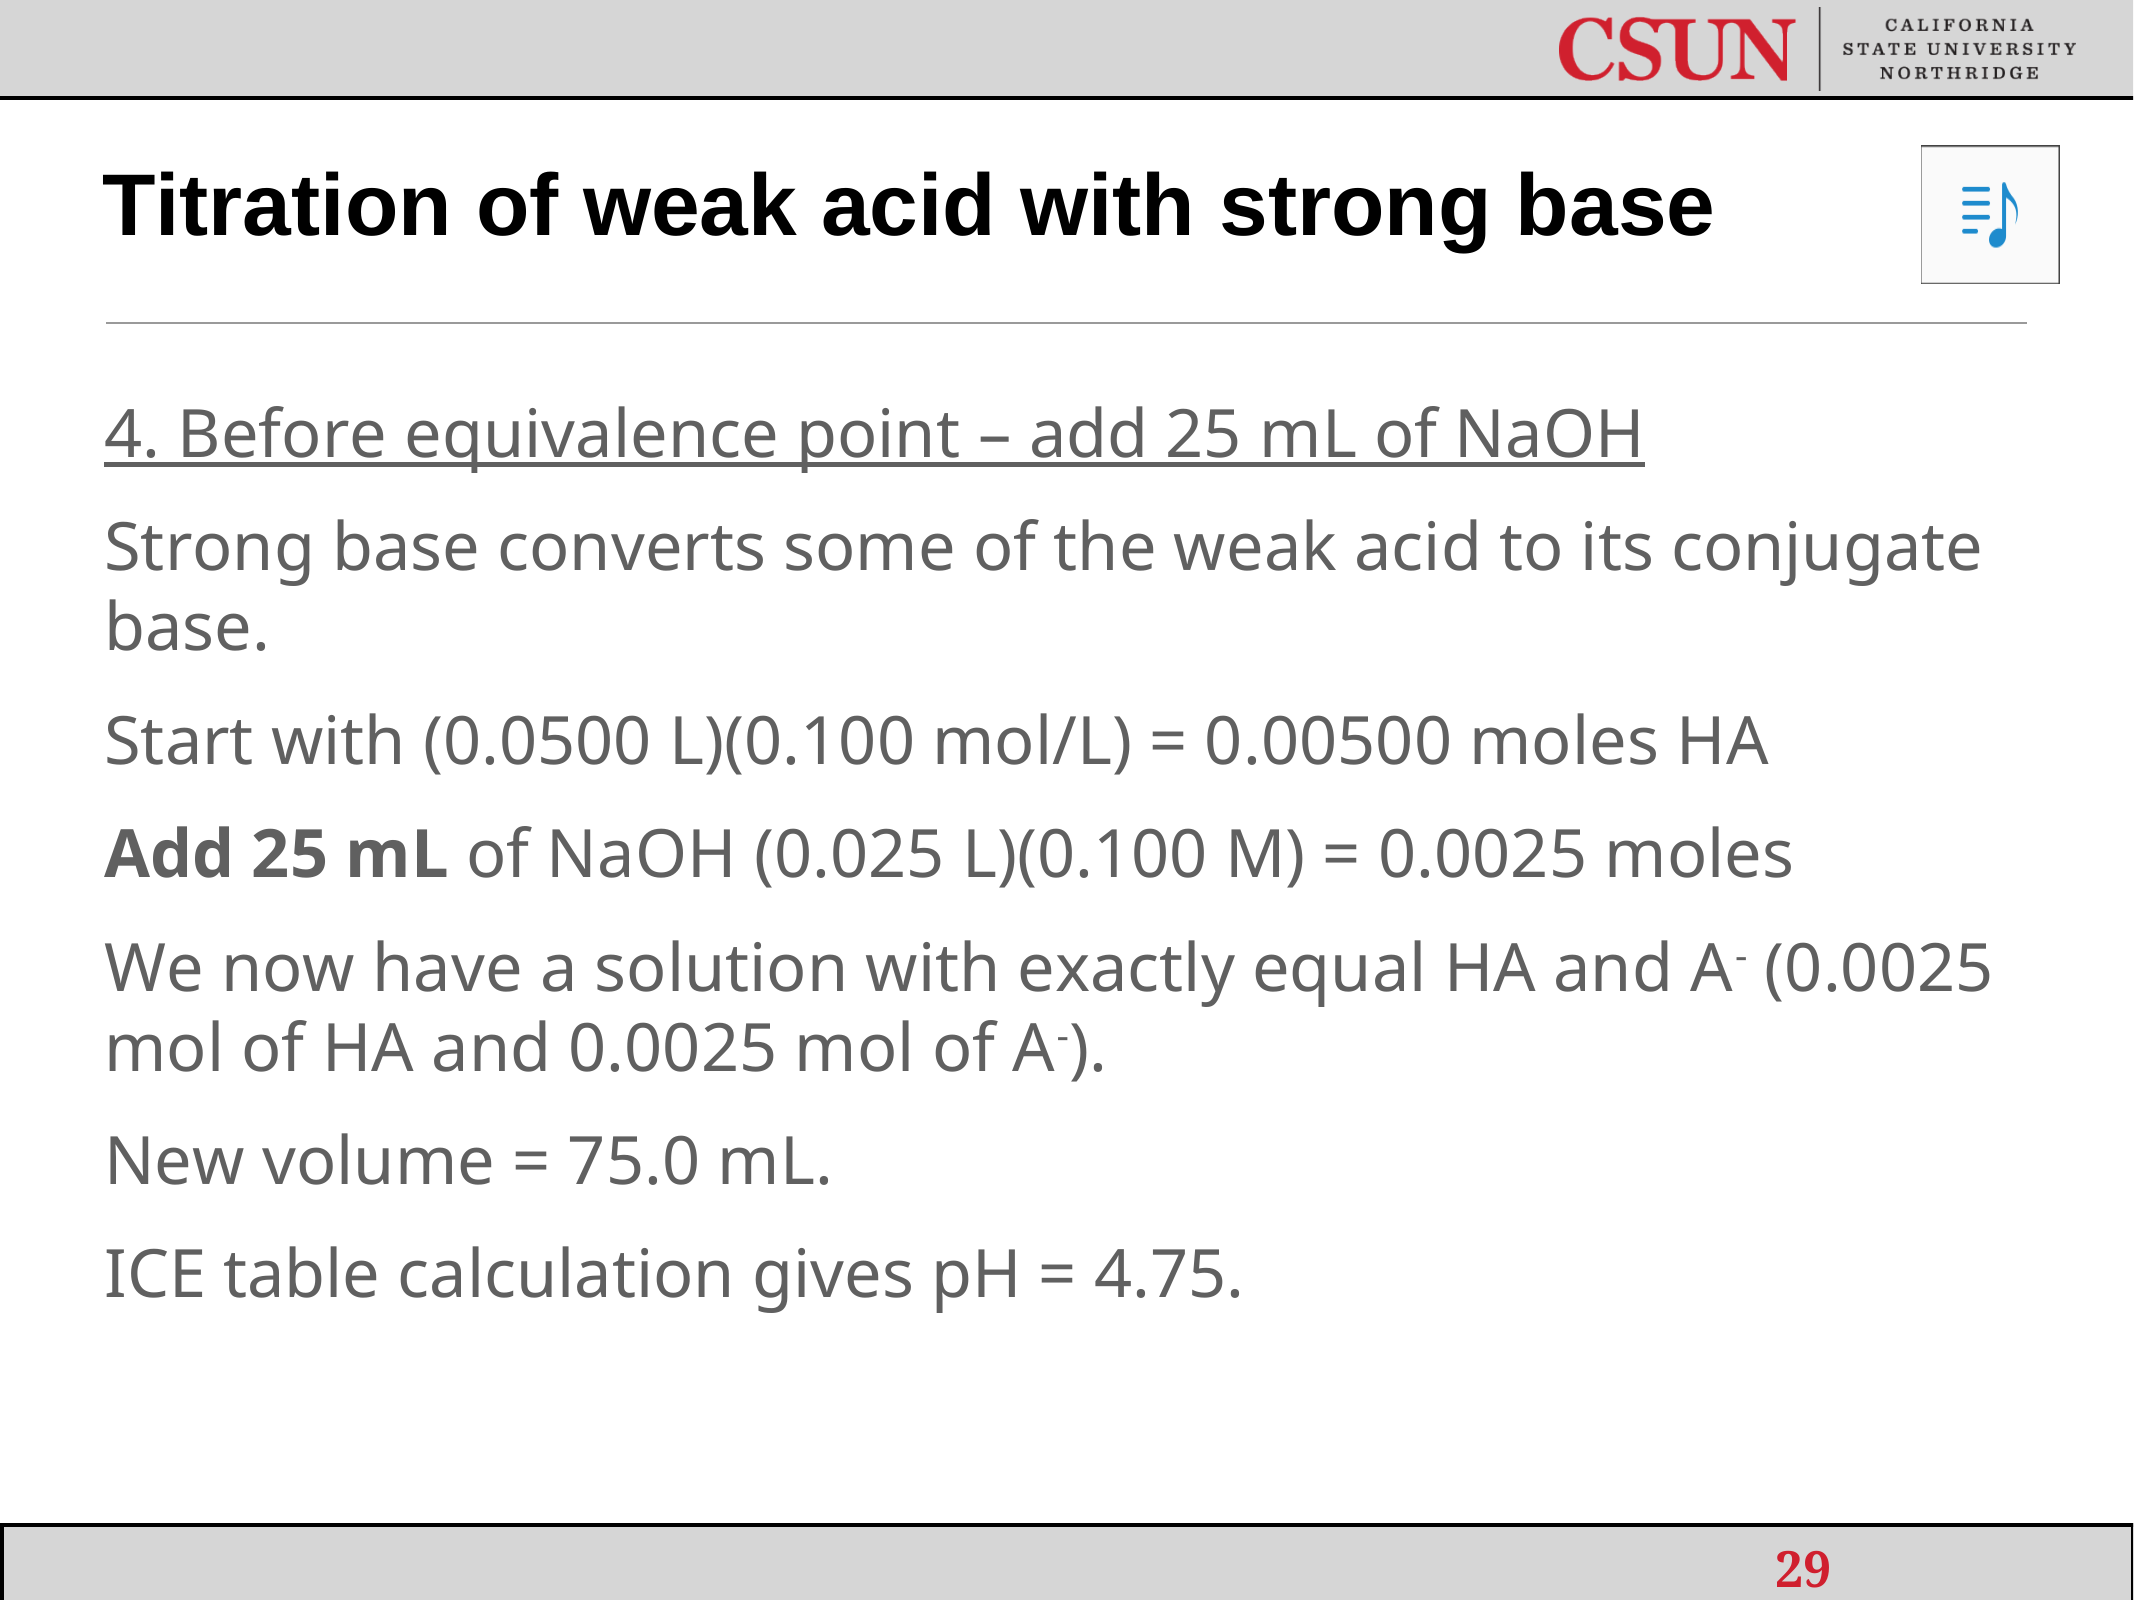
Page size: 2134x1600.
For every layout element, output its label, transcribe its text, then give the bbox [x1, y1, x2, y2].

title Titration of weak acid with strong base [93, 186, 2040, 367]
picture [1559, 7, 2076, 91]
text_box [1920, 144, 2061, 286]
list 4. Before equivalence point – add 25 mL of NaOH Strong base converts some of the weak acid to its conjugate base. Start with (0.0500 L)(0.100 mol/L) = 0.00500 moles HA Add 25 mL of NaOH (0.025 L)(0.100 M) = 0.0025 moles We now have a solution with exactly equal HA and A- (0.0025 mol of HA and 0.0025 mol of A-). New volume = 75.0 mL. ICE table calculation gives pH = 4.75. [52, 382, 2086, 1521]
